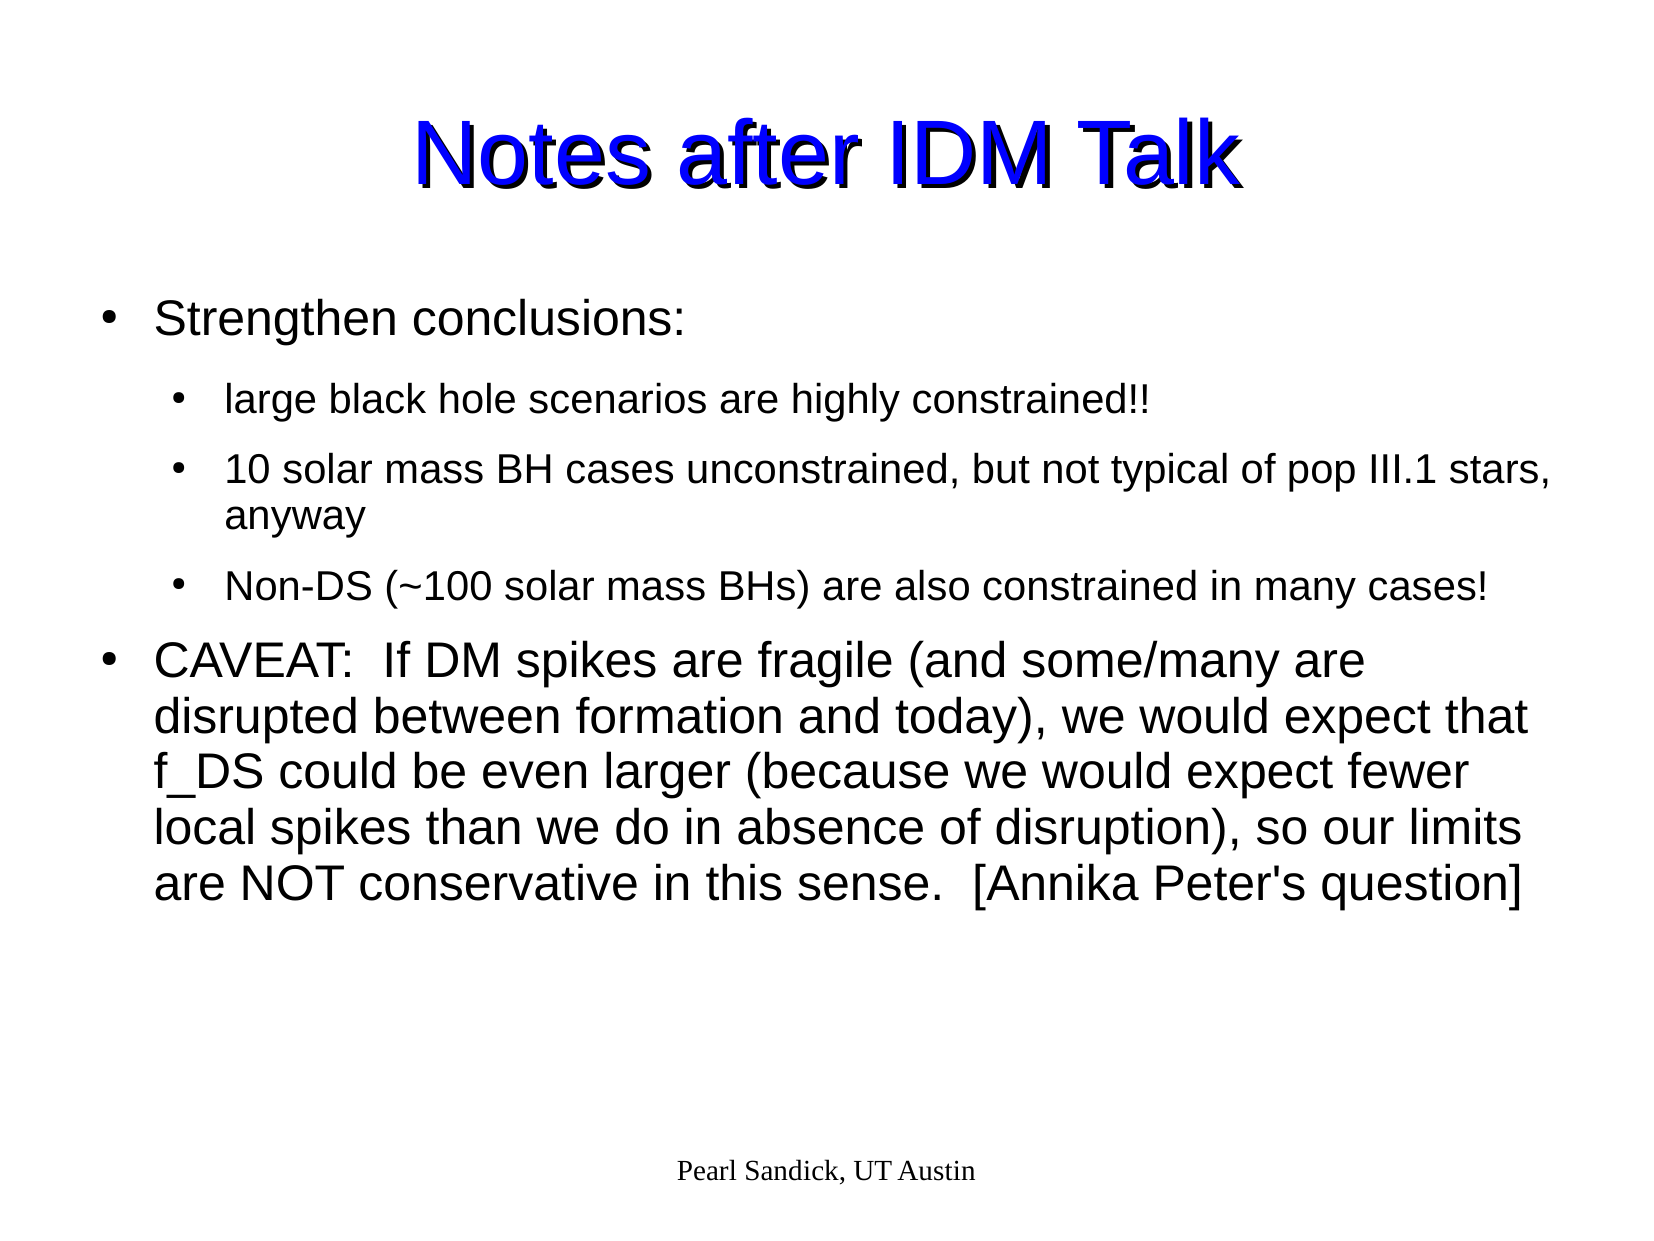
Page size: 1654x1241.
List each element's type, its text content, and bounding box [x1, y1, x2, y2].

list Strengthen conclusions: large black hole scenarios are highly constrained!! 10 solar mass BH cases unconstrained, but not typical of pop III.1 stars, anyway Non-DS (~100 solar mass BHs) are also constrained in many cases! CAVEAT: If DM spikes are fragile (and some/many are disrupted between formation and today), we would expect that f_DS could be even larger (because we would expect fewer local spikes than we do in absence of disruption), so our limits are NOT conservative in this sense. [Annika Peter's question] [82, 290, 1571, 1109]
title Notes after IDM Talk [82, 56, 1571, 250]
